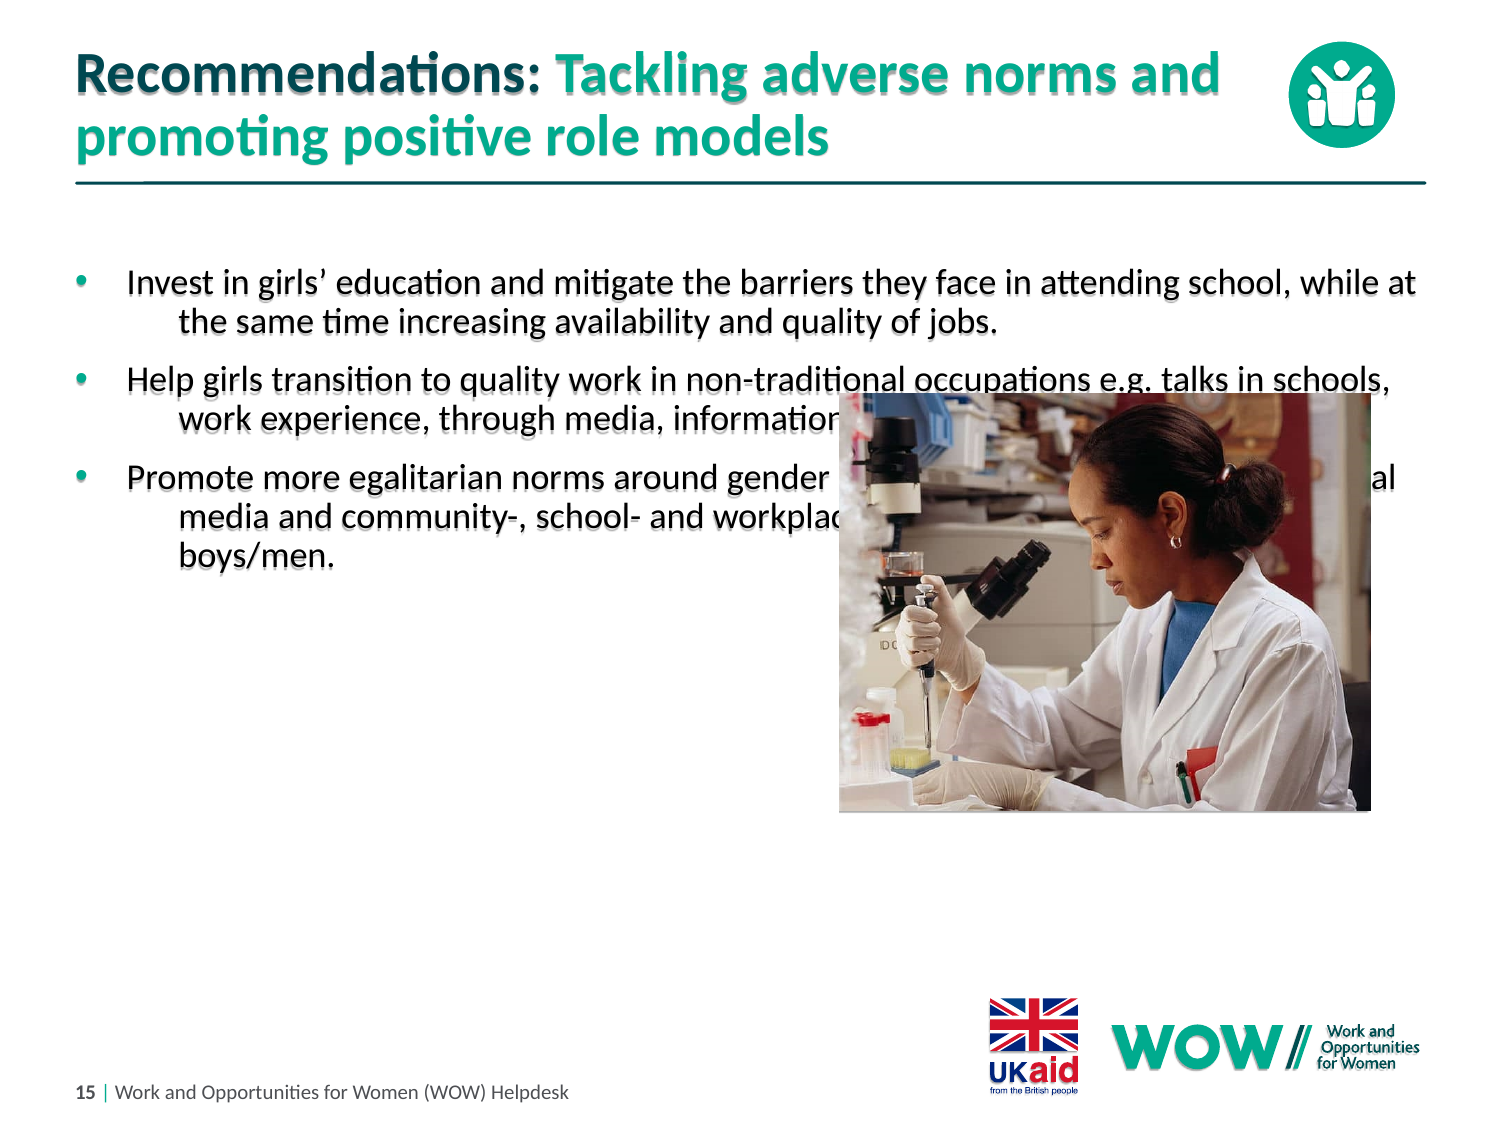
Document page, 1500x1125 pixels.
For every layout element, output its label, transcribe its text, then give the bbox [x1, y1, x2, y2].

list Invest in girls’ education and mitigate the barriers they face in attending school, while at the same time increasing availability and quality of jobs. Help girls transition to quality work in non-traditional occupations e.g. talks in schools, work experience, through media, information on returns to different work. Promote more egalitarian norms around gender roles, such as through mass and social media and community-, school- and workplace-based education, and targeting boys/men. [75, 238, 751, 1018]
title Recommendations: Tackling adverse norms and promoting positive role models [76, 112, 1425, 226]
picture [839, 393, 1371, 811]
text_box 15 | Work and Opportunities for Women (WOW) Helpdesk [75, 1045, 648, 1106]
text_box [1282, 63, 1292, 127]
text_box [1315, 35, 1369, 42]
text_box [1393, 65, 1401, 125]
text_box [1307, 143, 1376, 154]
picture [1292, 42, 1393, 143]
